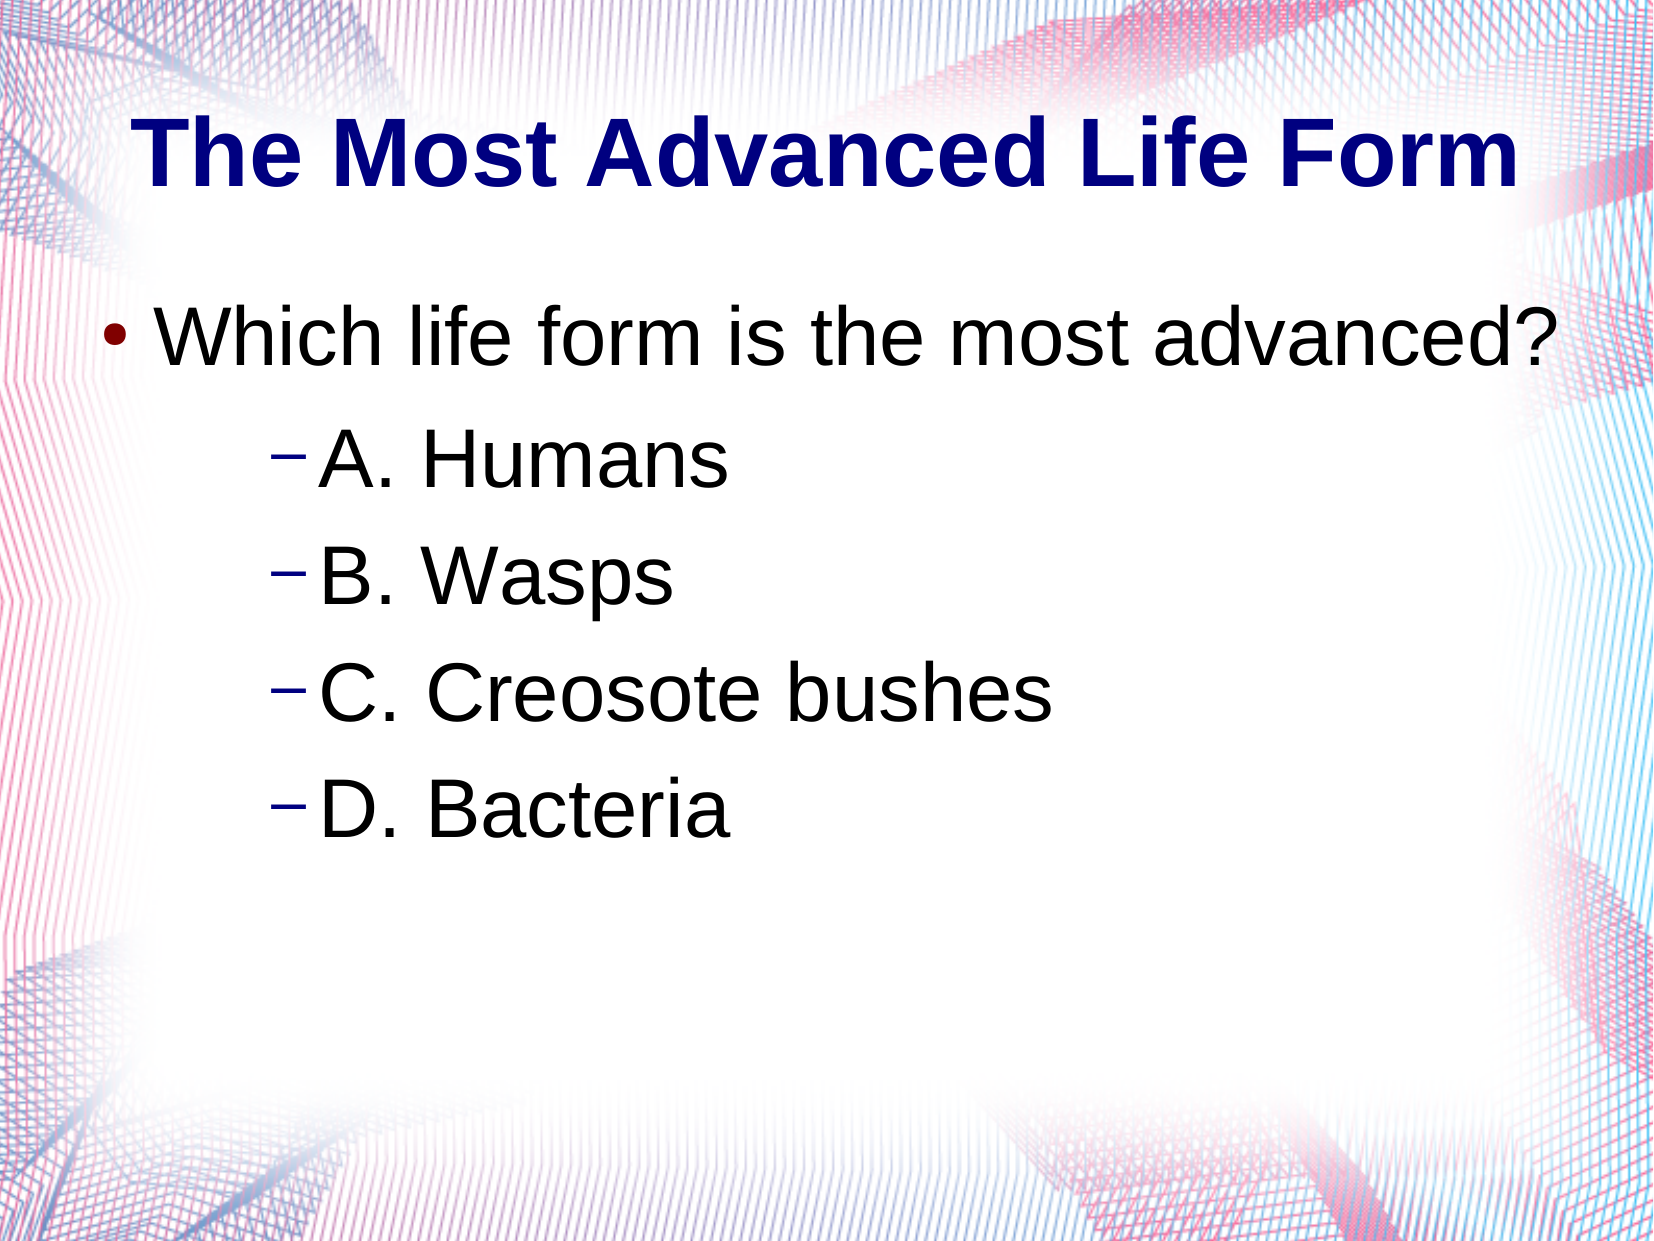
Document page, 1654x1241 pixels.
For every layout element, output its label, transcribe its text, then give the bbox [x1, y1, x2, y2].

list Which life form is the most advanced? A. Humans B. Wasps C. Creosote bushes D. Bacteria [82, 290, 1571, 1109]
title The Most Advanced Life Form [82, 49, 1571, 257]
picture [0, 0, 1654, 1241]
